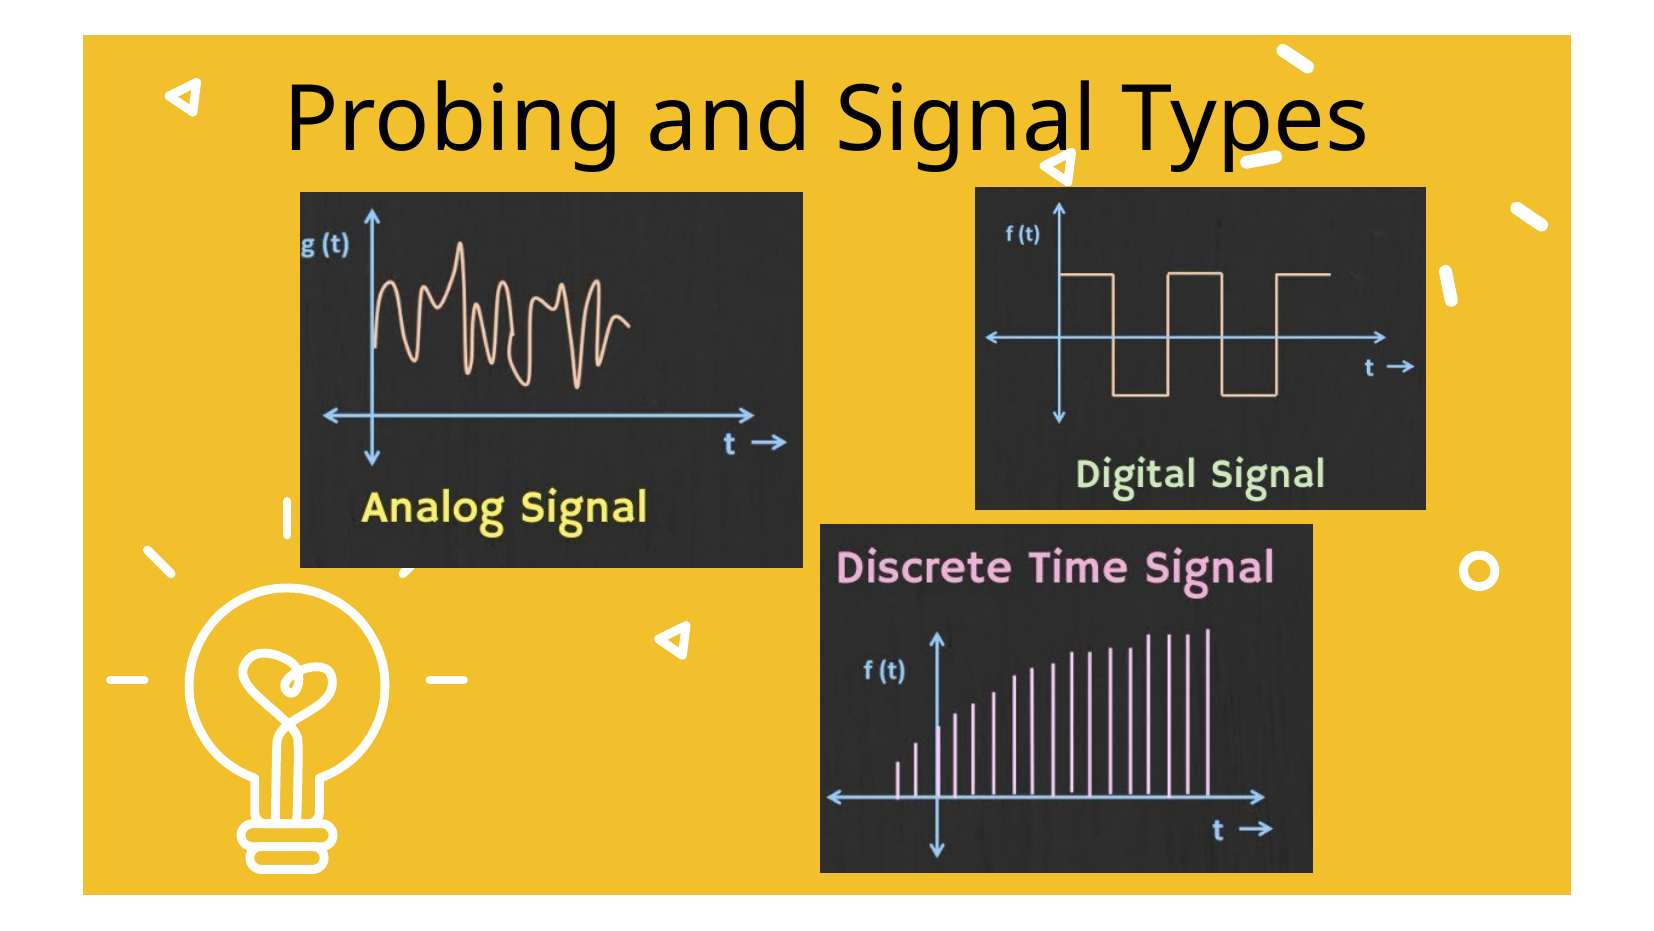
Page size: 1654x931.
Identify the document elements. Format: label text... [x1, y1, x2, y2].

picture [300, 192, 803, 568]
title Probing and Signal Types [82, 37, 1571, 193]
picture [975, 187, 1426, 510]
picture [820, 524, 1313, 873]
